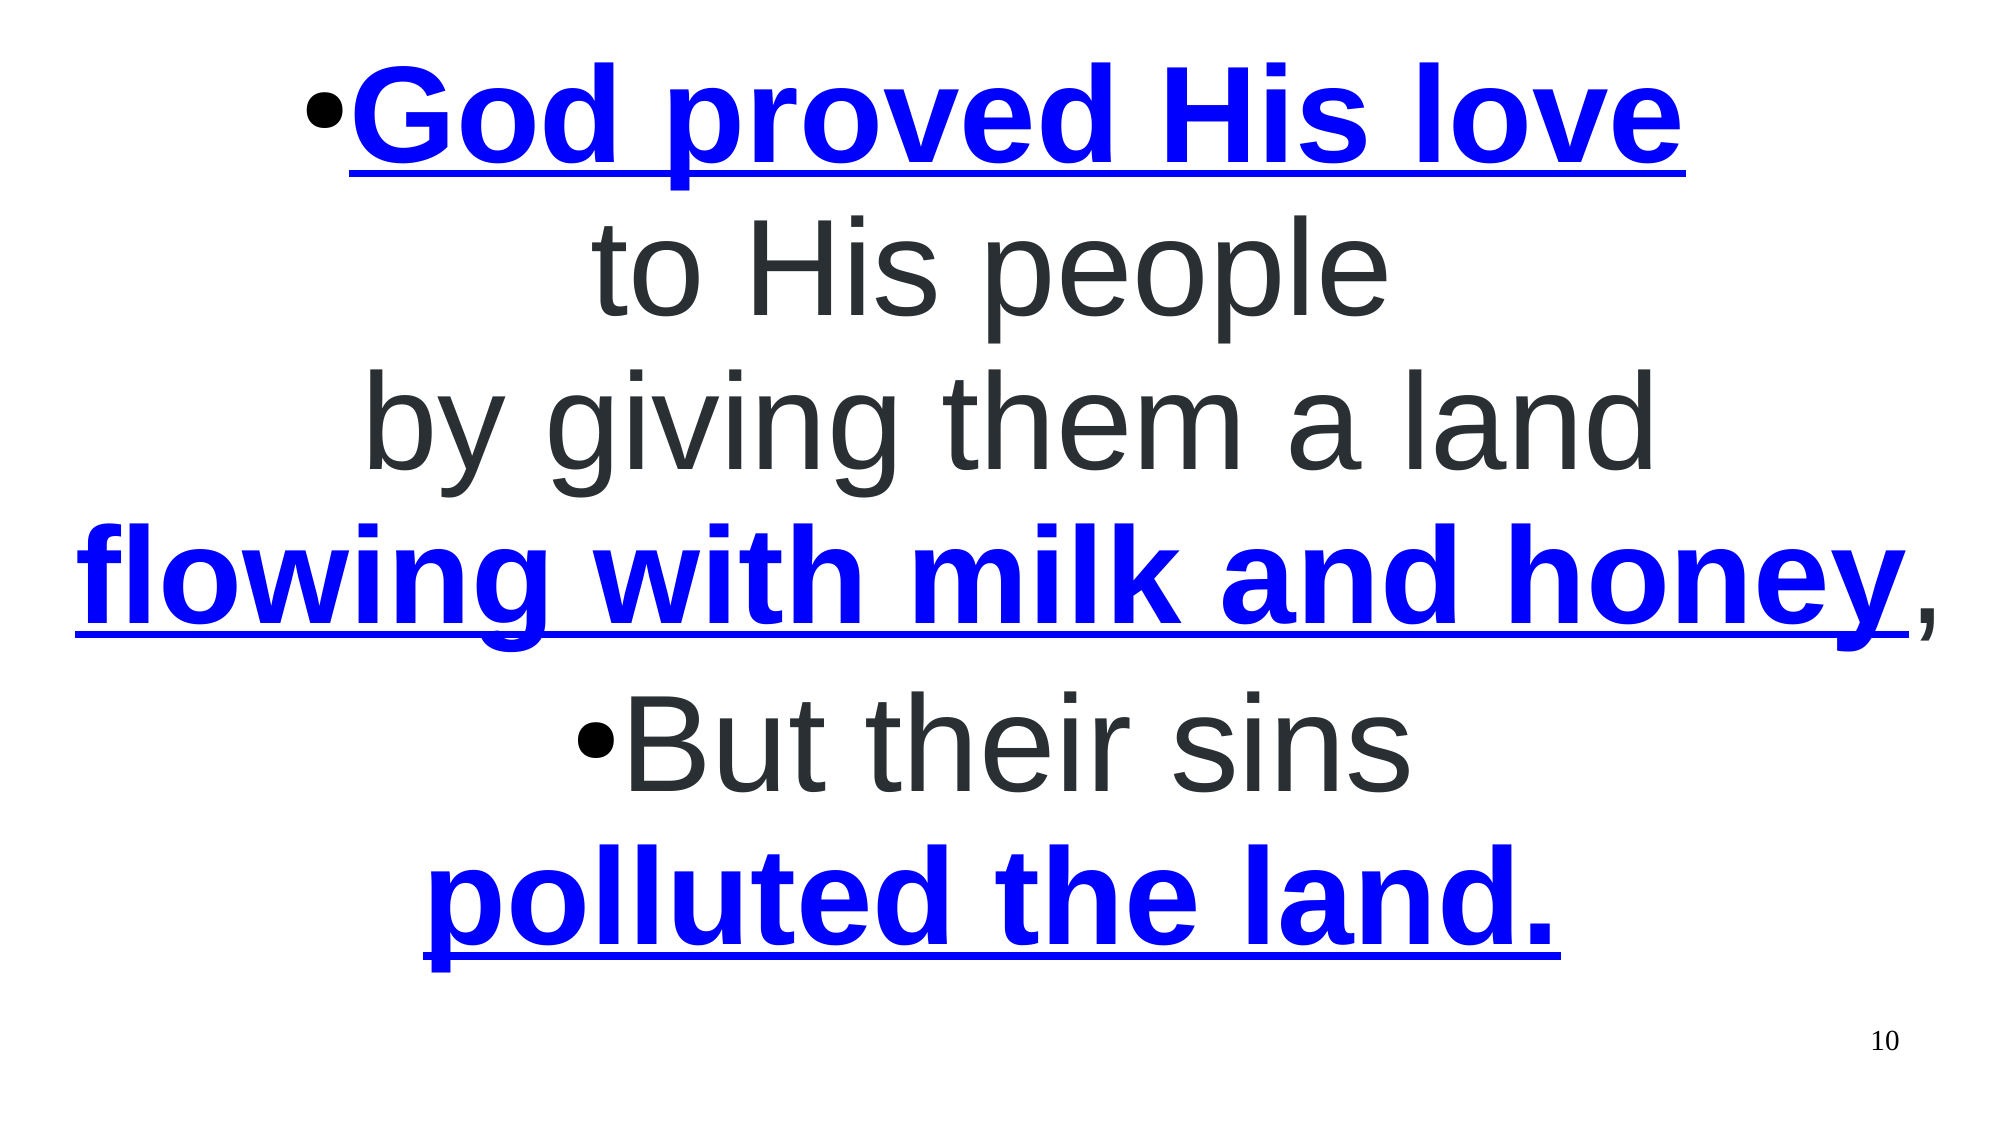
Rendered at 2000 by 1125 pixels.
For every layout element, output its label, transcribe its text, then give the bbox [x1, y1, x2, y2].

list God proved His love to His people by giving them a land flowing with milk and honey, But their sins polluted the land. [37, 37, 1988, 1088]
